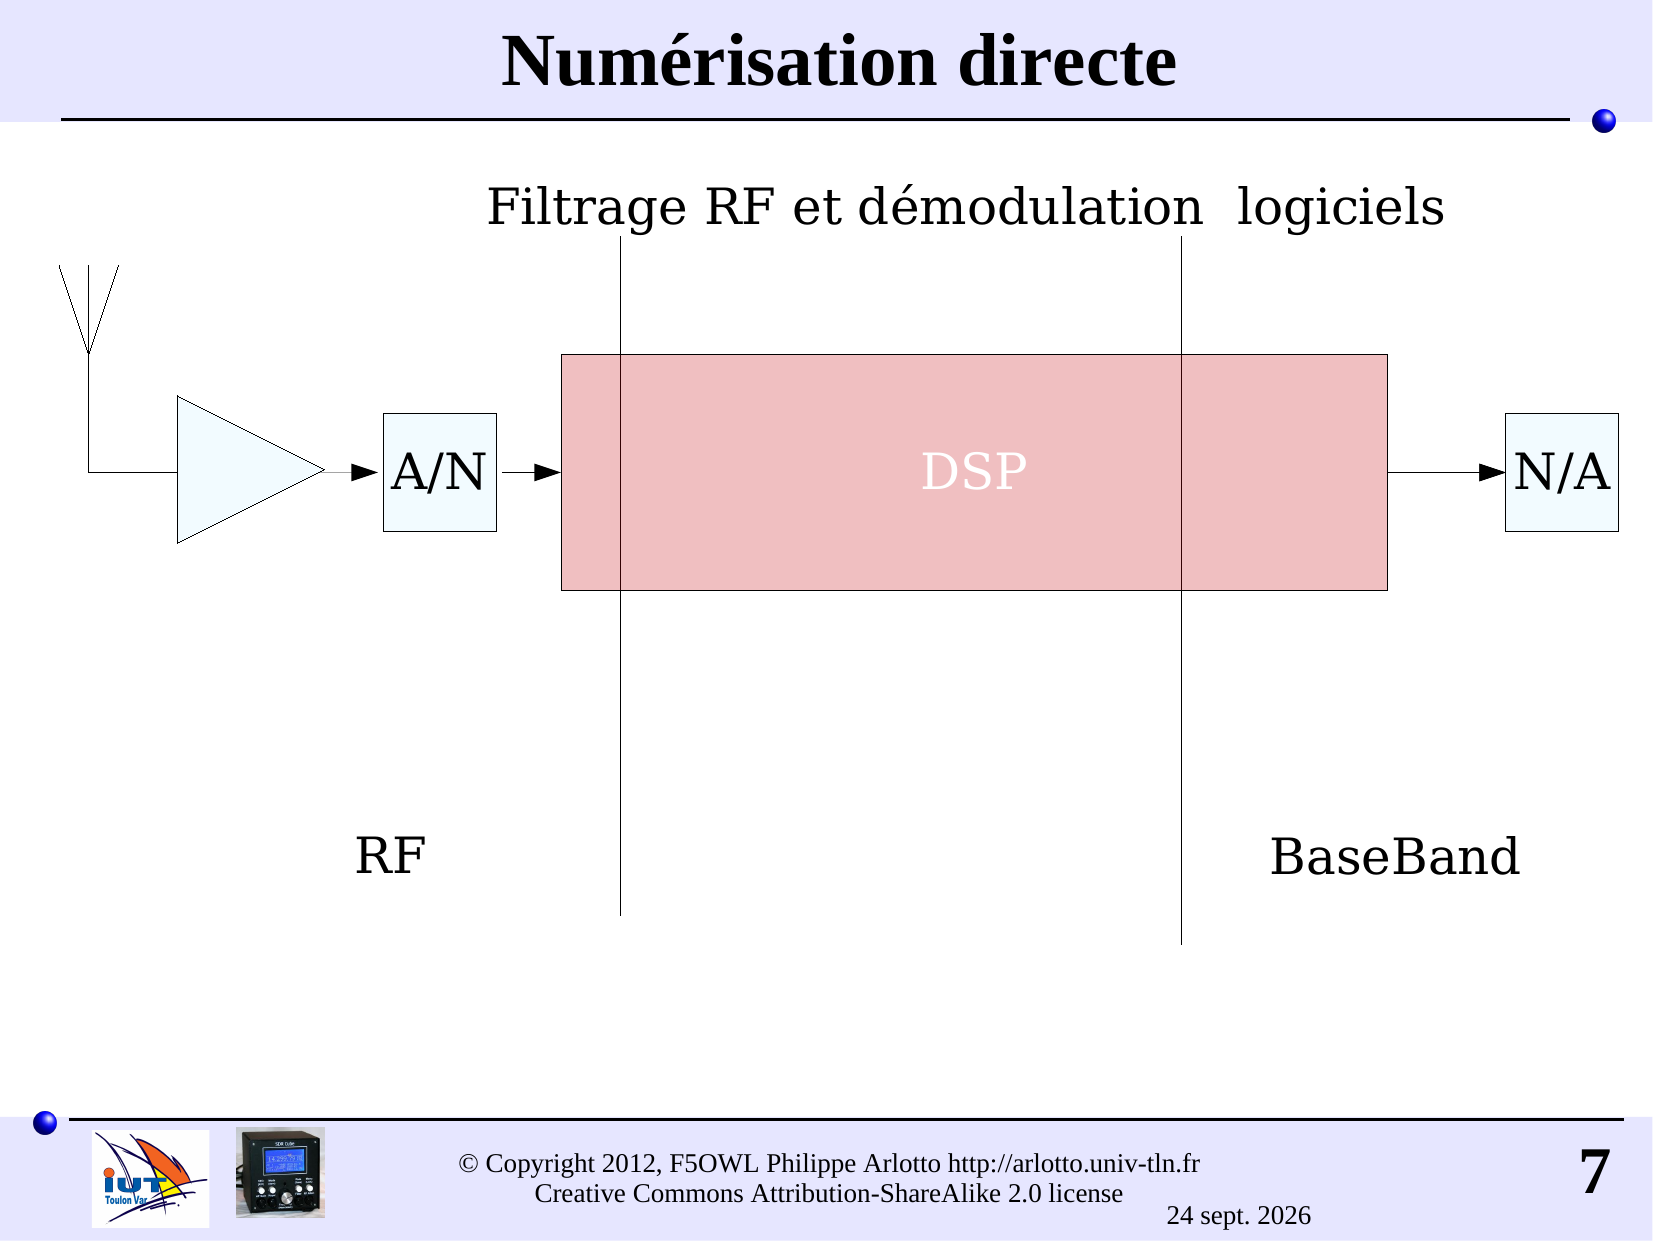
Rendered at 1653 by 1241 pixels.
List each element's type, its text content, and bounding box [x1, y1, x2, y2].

title Numérisation directe [95, 11, 1585, 110]
text_box BaseBand [1269, 827, 1536, 886]
text_box RF [354, 826, 443, 886]
text_box Filtrage RF et démodulation logiciels [486, 177, 1447, 237]
picture [236, 1127, 325, 1218]
text_box A/N [383, 413, 497, 532]
text_box [177, 395, 325, 544]
text_box DSP [561, 354, 1388, 591]
text_box N/A [1505, 413, 1619, 532]
